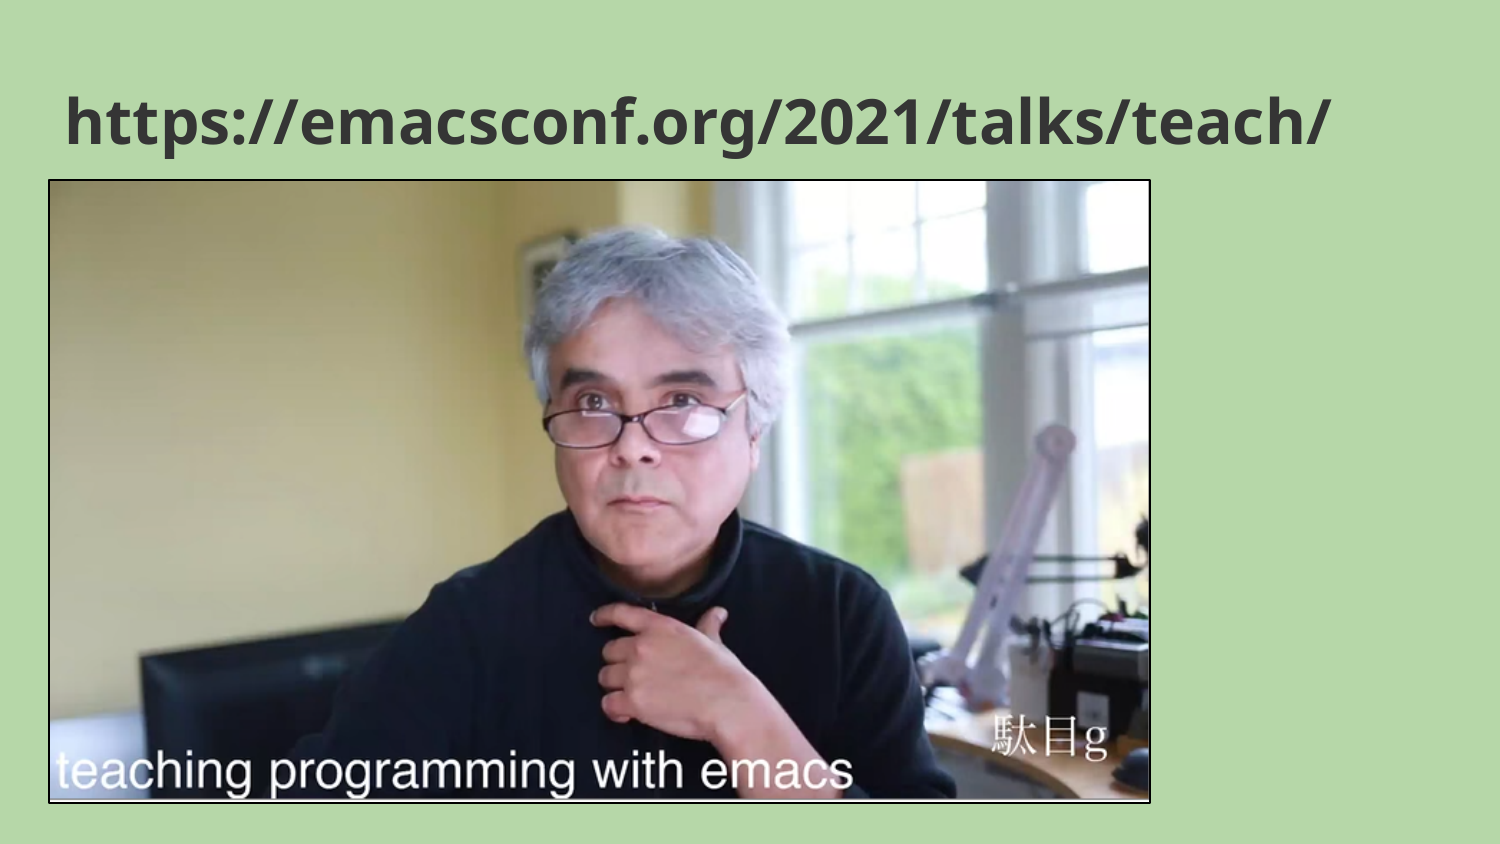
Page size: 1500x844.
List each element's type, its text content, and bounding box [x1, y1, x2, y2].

picture [49, 180, 1150, 803]
title https://emacsconf.org/2021/talks/teach/ [49, 67, 1448, 173]
